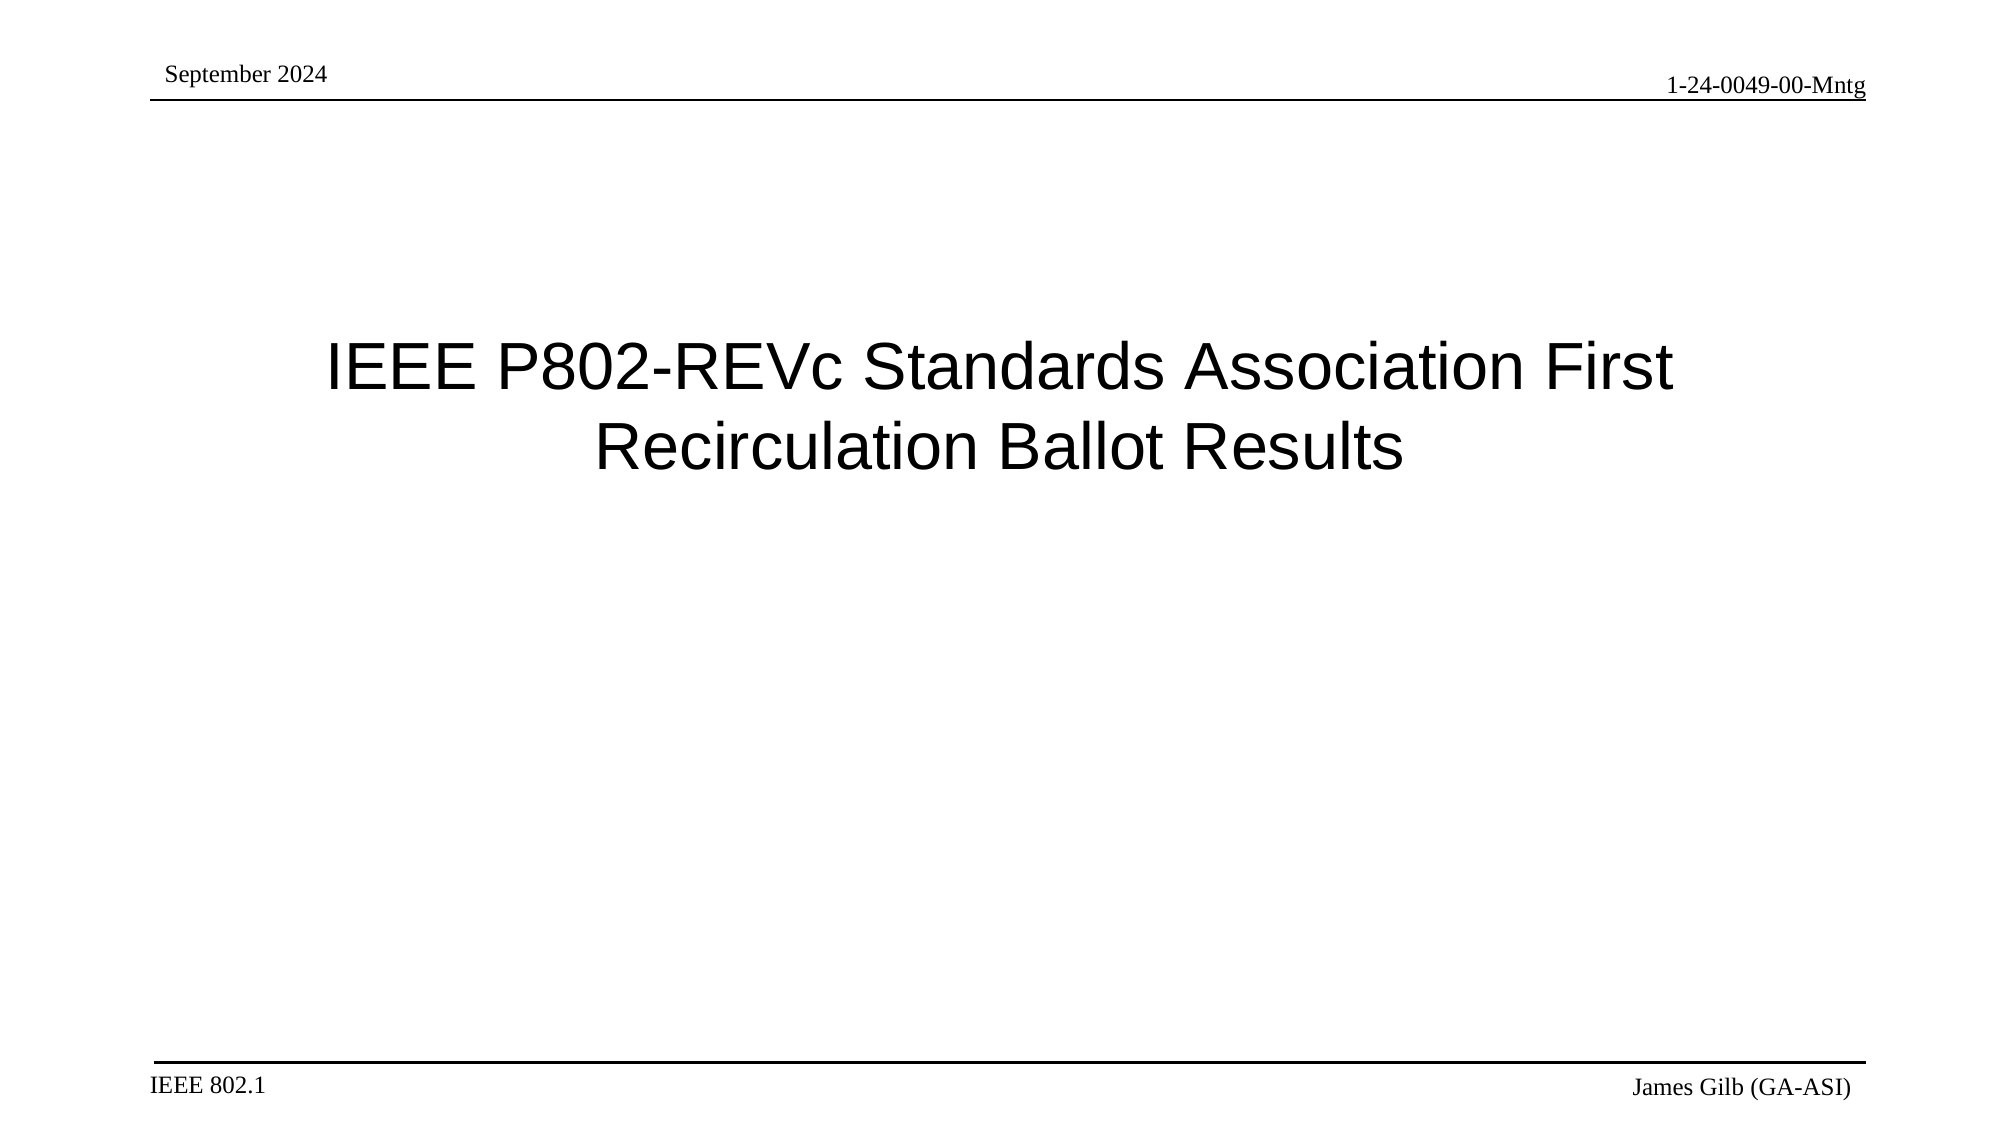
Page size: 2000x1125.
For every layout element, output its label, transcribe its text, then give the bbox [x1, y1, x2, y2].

subtitle IEEE P802-REVc Standards Association First Recirculation Ballot Results [125, 112, 1876, 693]
